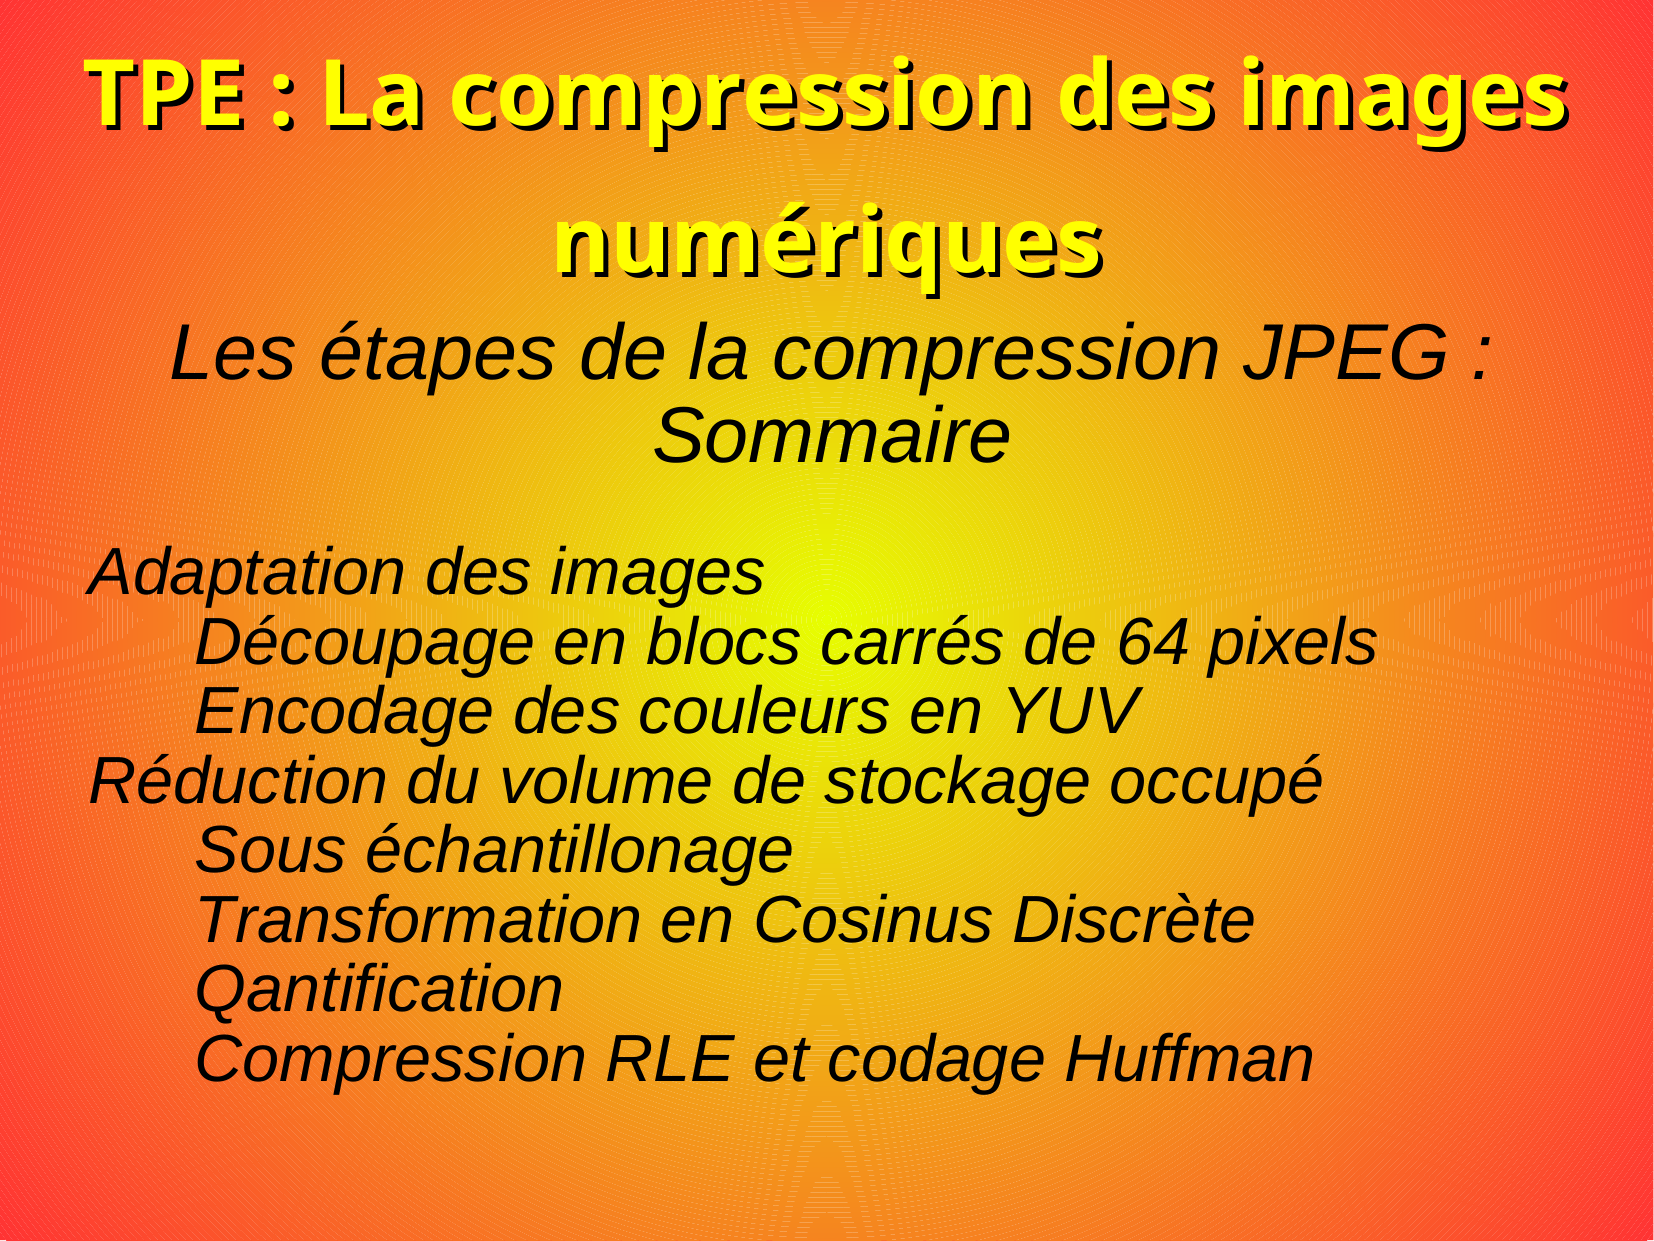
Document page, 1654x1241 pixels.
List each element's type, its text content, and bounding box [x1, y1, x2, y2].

subtitle Les étapes de la compression JPEG : Sommaire Adaptation des images Découpage en blocs carrés de 64 pixels Encodage des couleurs en YUV Réduction du volume de stockage occupé Sous échantillonage Transformation en Cosinus Discrète Qantification Compression RLE et codage Huffman [88, 295, 1577, 1114]
title TPE : La compression des images numériques [82, 14, 1571, 292]
